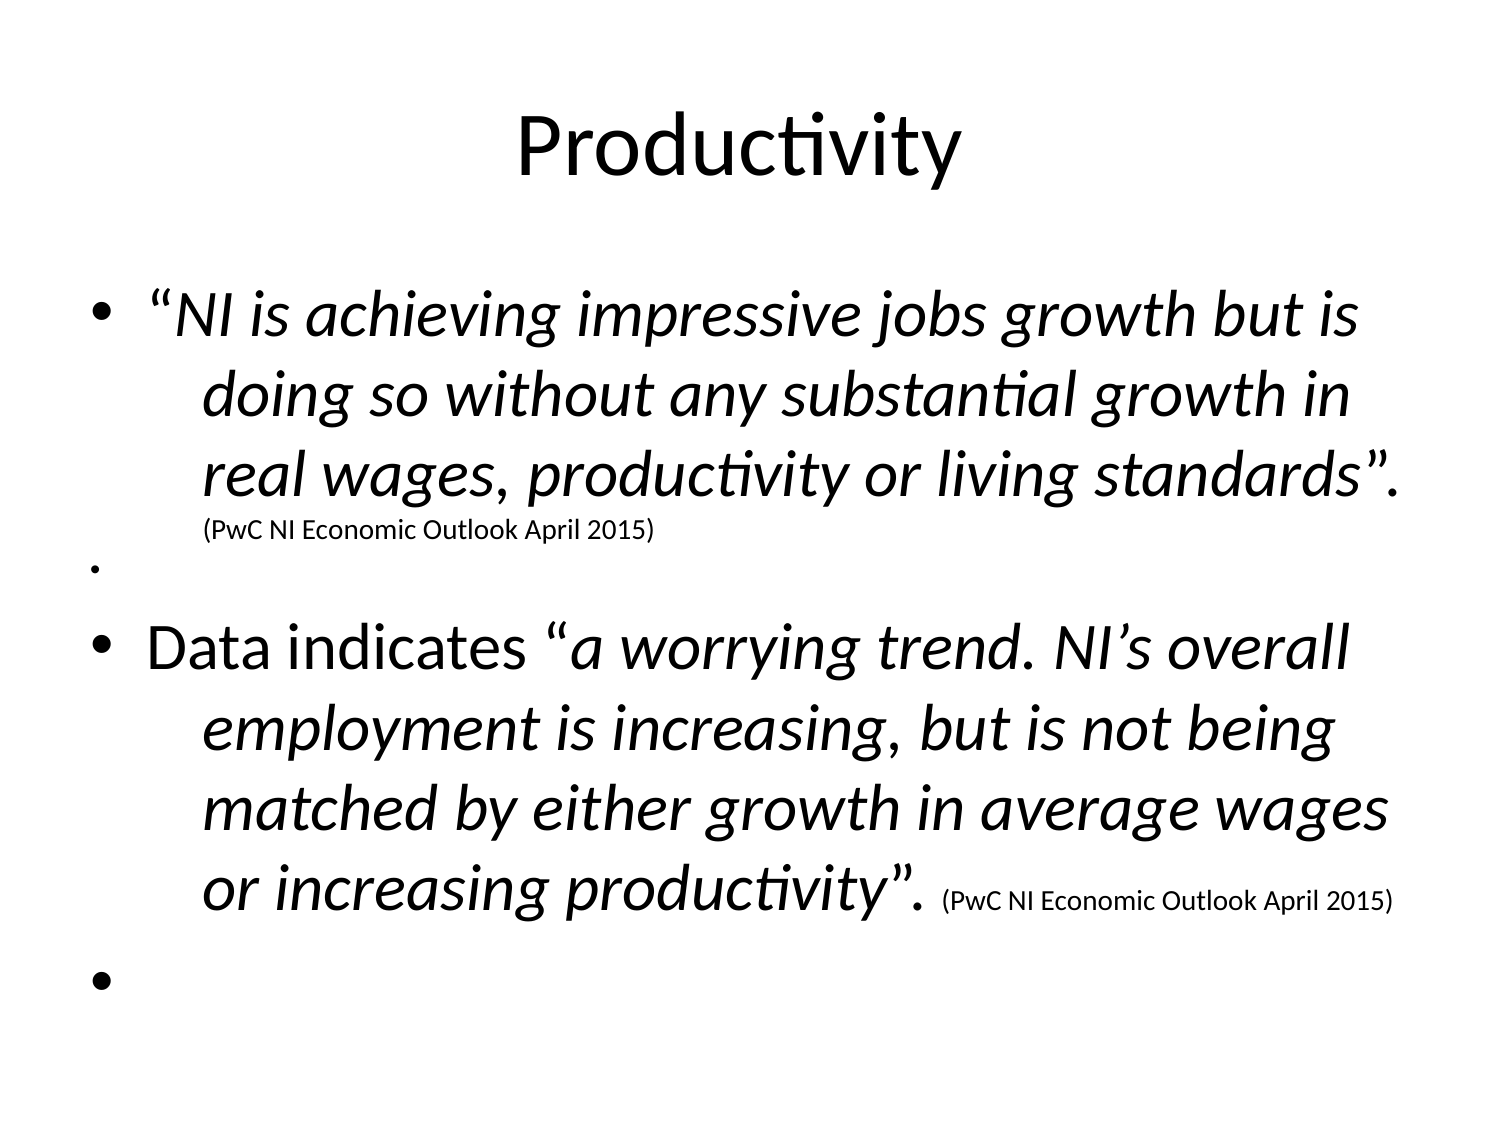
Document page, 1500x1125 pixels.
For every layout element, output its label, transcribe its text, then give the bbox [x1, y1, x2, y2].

title Productivity [75, 45, 1426, 233]
list “NI is achieving impressive jobs growth but is doing so without any substantial growth in real wages, productivity or living standards”. (PwC NI Economic Outlook April 2015) Data indicates “a worrying trend. NI’s overall employment is increasing, but is not being matched by either growth in average wages or increasing productivity”. (PwC NI Economic Outlook April 2015) [75, 262, 1426, 1005]
